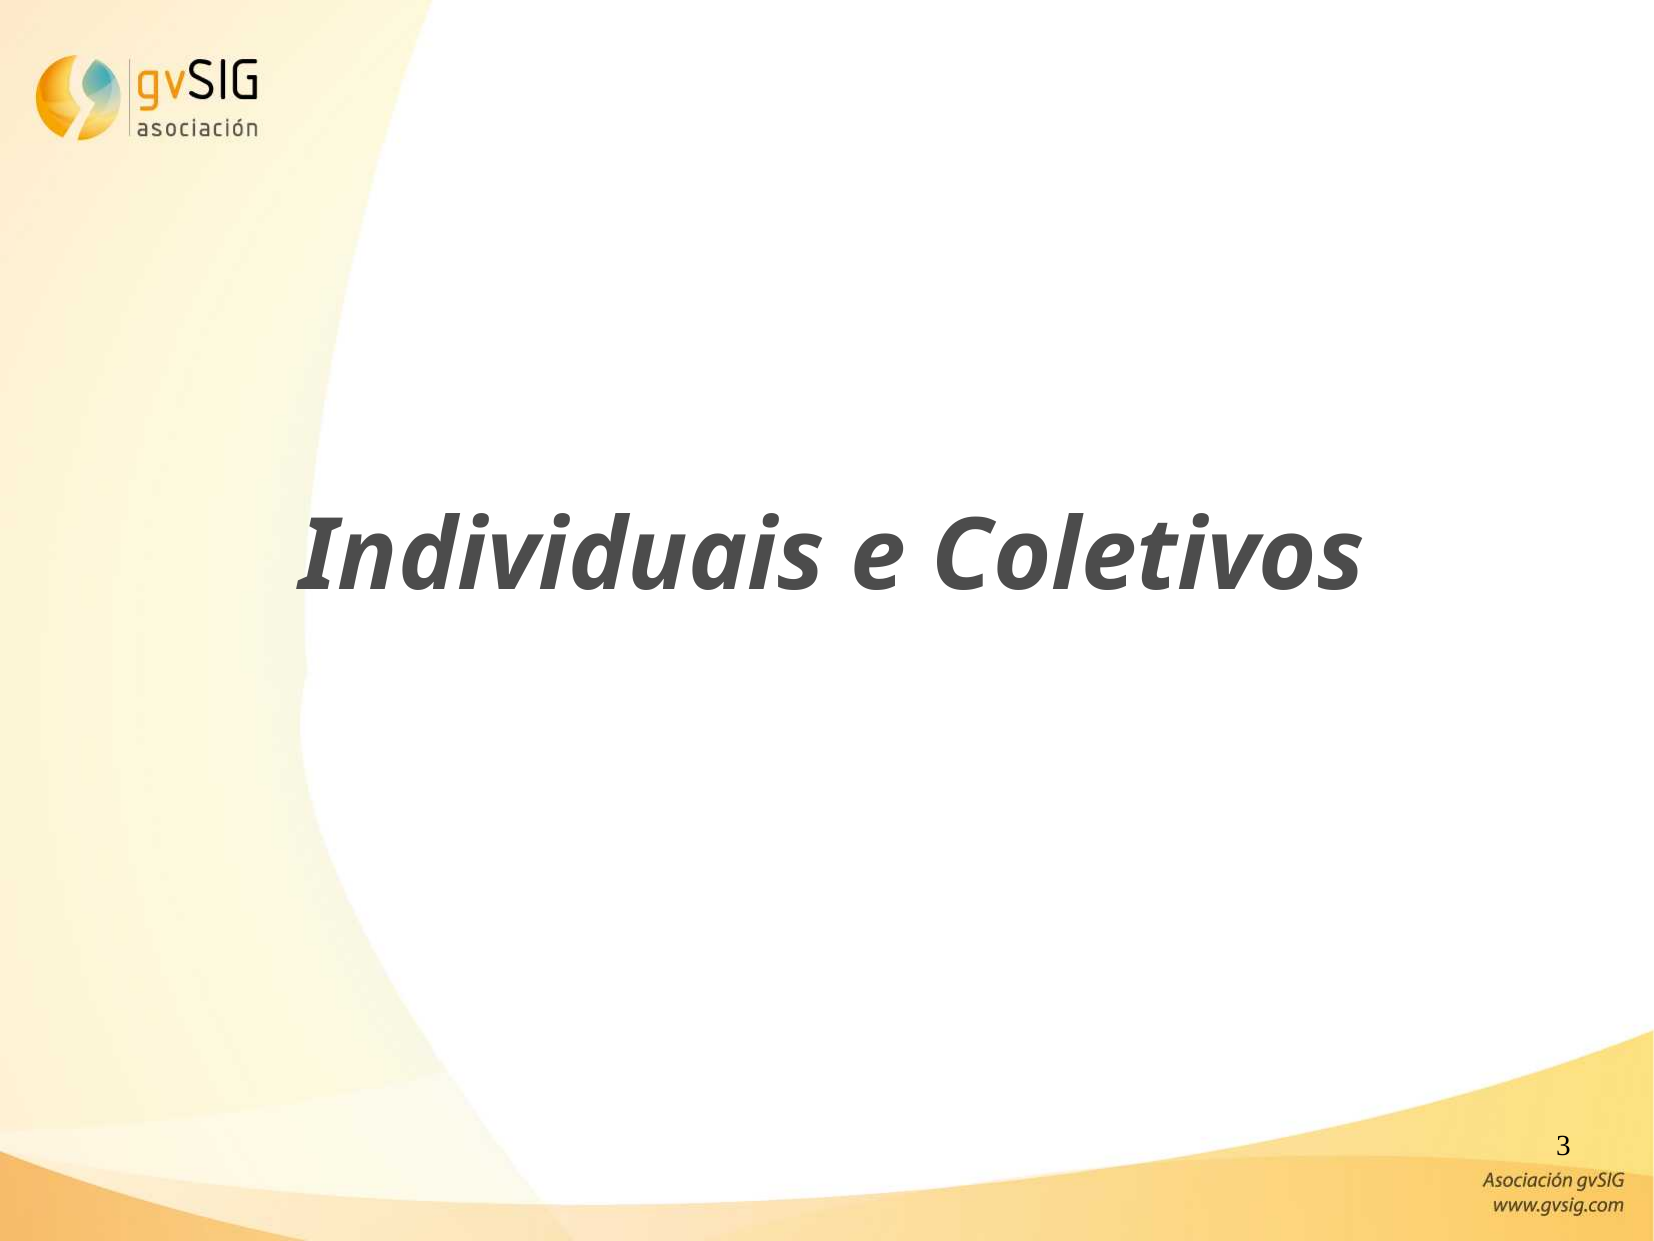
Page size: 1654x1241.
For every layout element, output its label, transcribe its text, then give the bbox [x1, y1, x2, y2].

title Individuais e Coletivos [242, 434, 1424, 668]
picture [0, 0, 1654, 1241]
